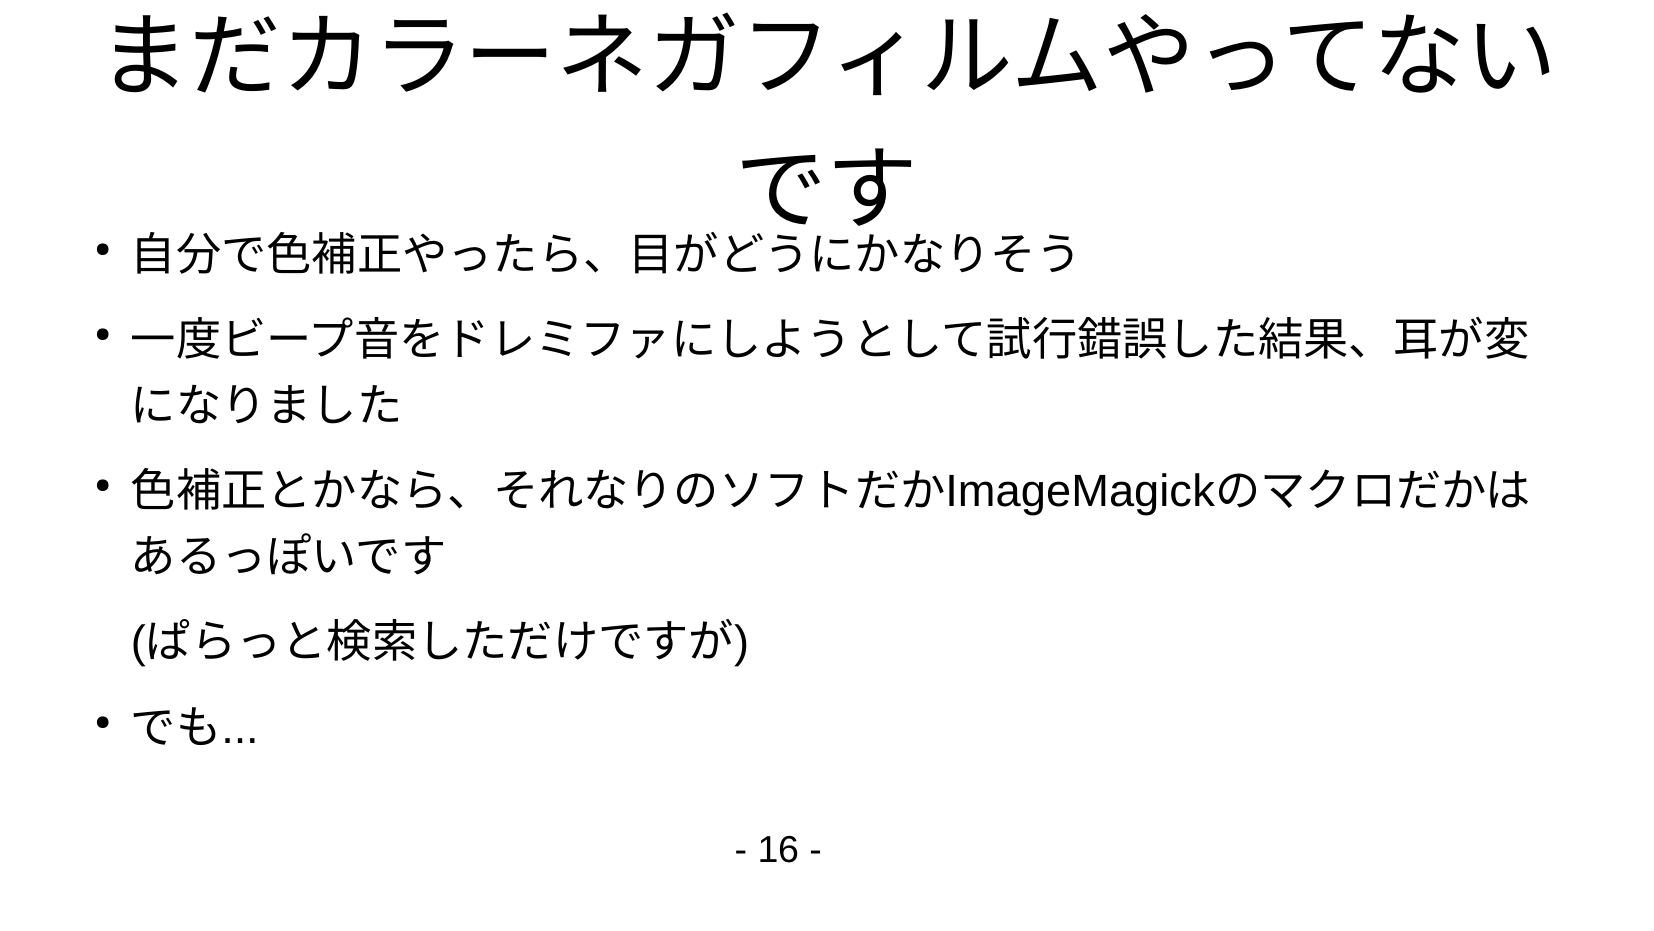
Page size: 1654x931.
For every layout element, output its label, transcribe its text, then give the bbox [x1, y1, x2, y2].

title まだカラーネガフィルムやってないです [82, 37, 1571, 193]
list 自分で色補正やったら、目がどうにかなりそう 一度ビープ音をドレミファにしようとして試行錯誤した結果、耳が変になりました 色補正とかなら、それなりのソフトだかImageMagickのマクロだかはあるっぽいです (ぱらっと検索しただけですが) でも... [82, 217, 1571, 758]
text_box - <番号> - [744, 821, 942, 892]
